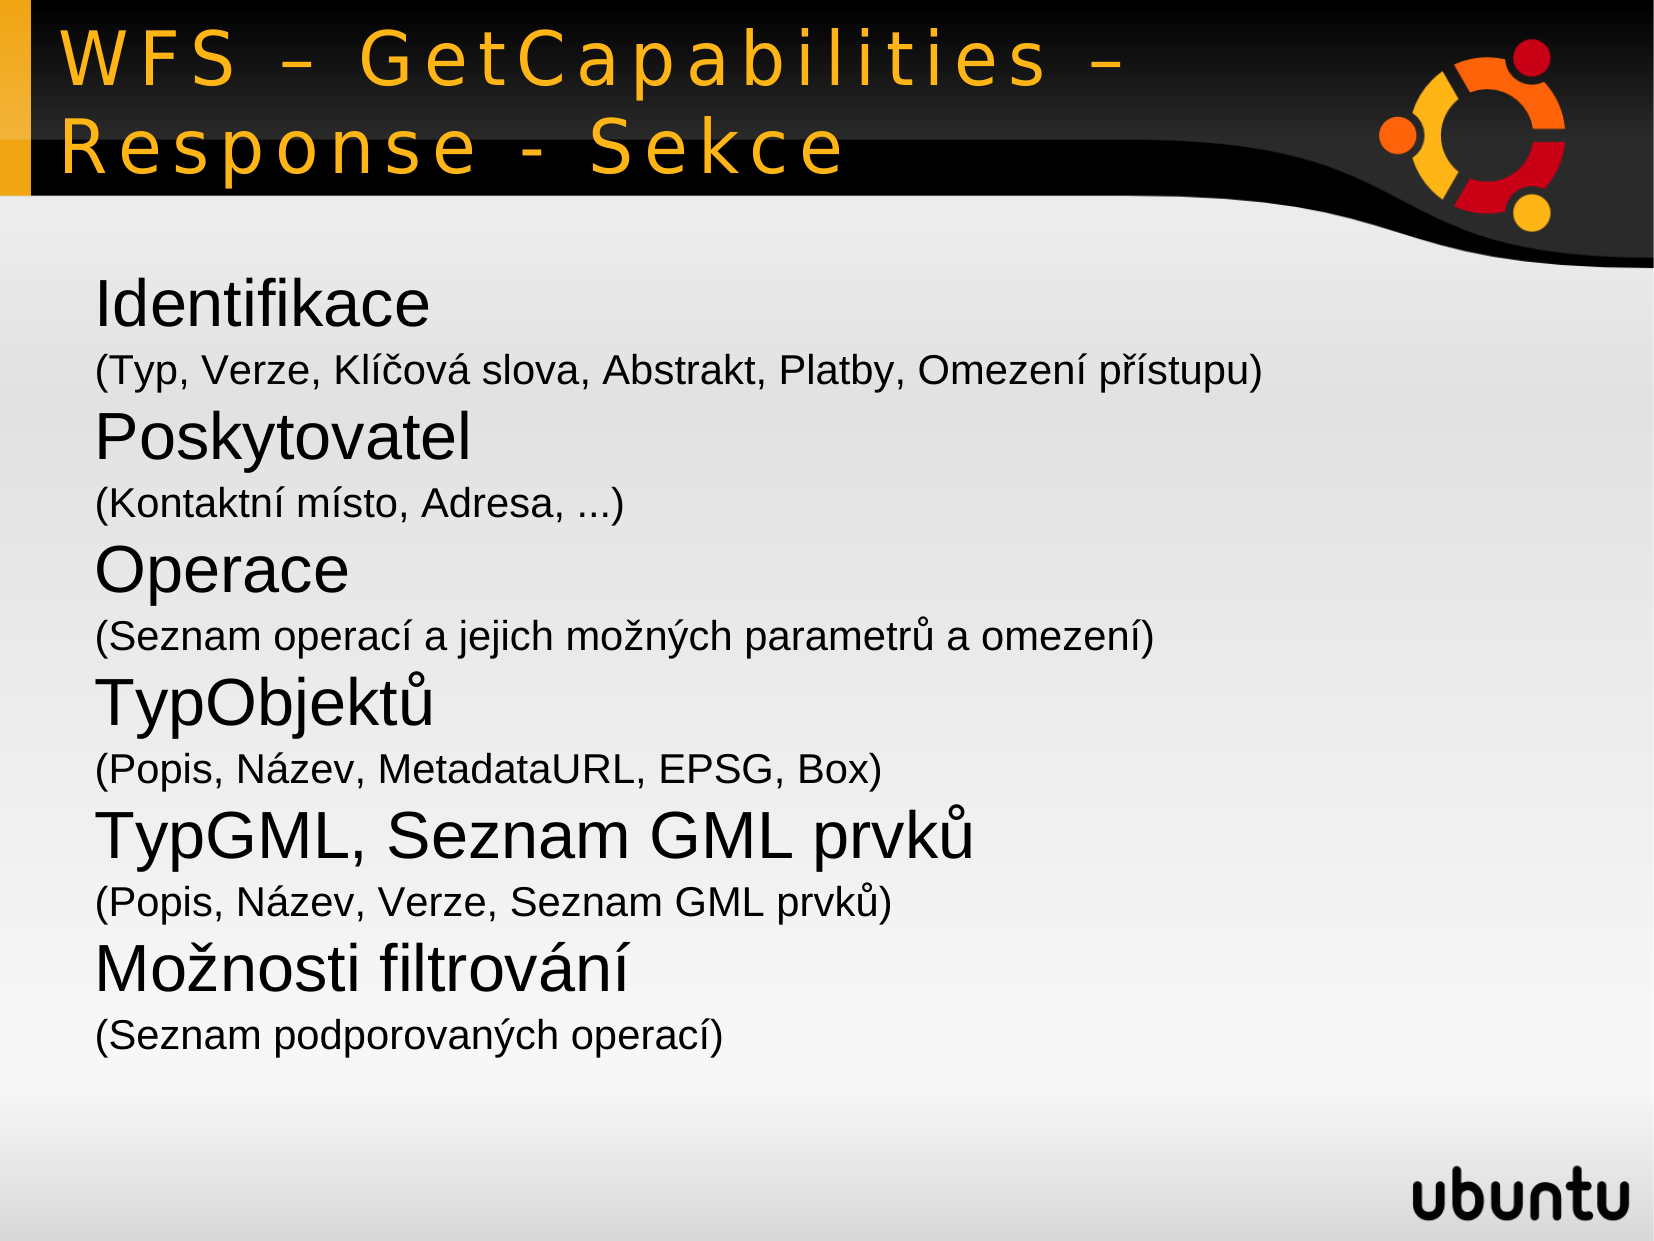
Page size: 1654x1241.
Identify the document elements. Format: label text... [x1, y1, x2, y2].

list Identifikace (Typ, Verze, Klíčová slova, Abstrakt, Platby, Omezení přístupu) Poskytovatel (Kontaktní místo, Adresa, ...) Operace (Seznam operací a jejich možných parametrů a omezení) TypObjektů (Popis, Název, MetadataURL, EPSG, Box) TypGML, Seznam GML prvků (Popis, Název, Verze, Seznam GML prvků) Možnosti filtrování (Seznam podporovaných operací) [76, 265, 1565, 1142]
title WFS – GetCapabilities – Response - Sekce [59, 16, 1270, 191]
picture [0, 0, 1654, 1241]
